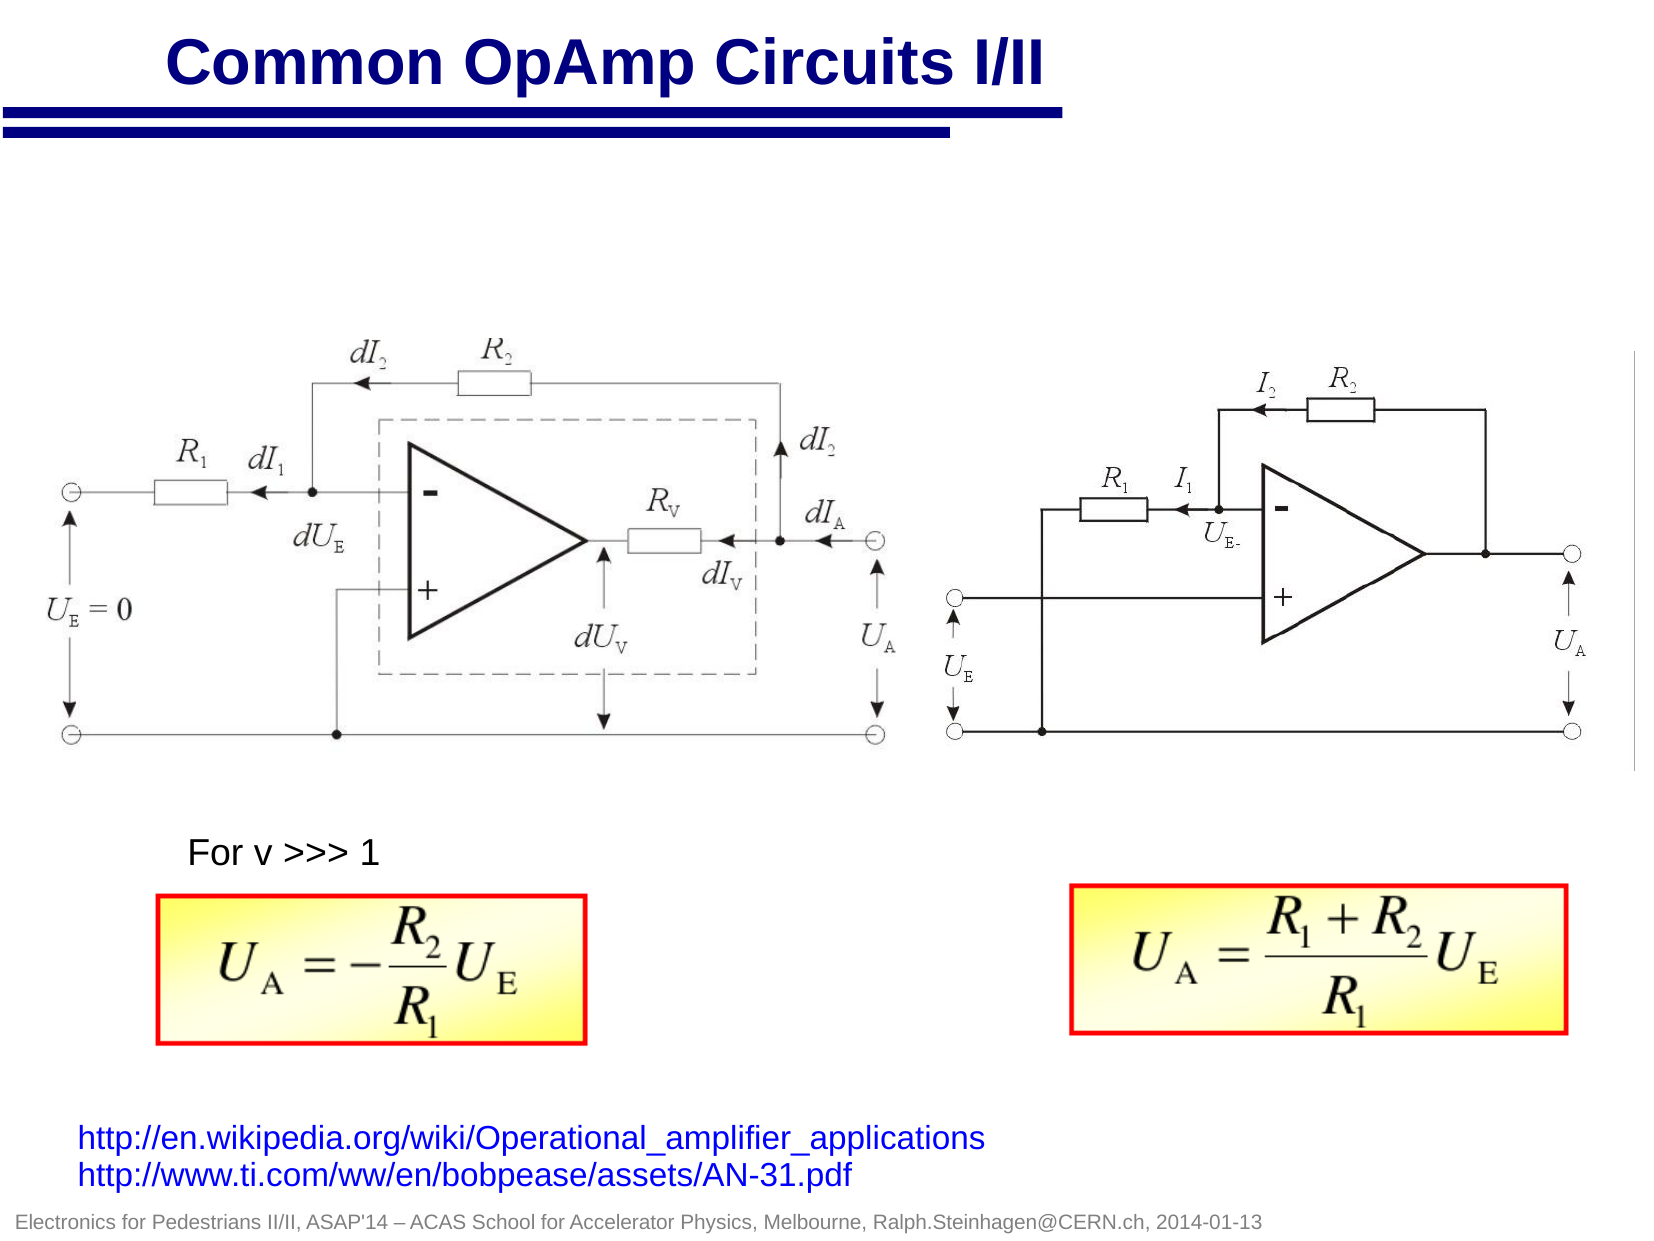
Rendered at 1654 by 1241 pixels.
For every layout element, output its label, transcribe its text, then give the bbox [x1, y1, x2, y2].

text_box For v >>> 1 [172, 823, 396, 881]
text_box http://en.wikipedia.org/wiki/Operational_amplifier_applications http://www.ti.com/ww/en/bobpease/assets/AN-31.pdf [62, 1112, 1352, 1202]
picture [40, 338, 926, 757]
picture [1057, 868, 1586, 1053]
picture [931, 351, 1635, 771]
picture [134, 872, 616, 1068]
title Common OpAmp Circuits I/II [165, 0, 1417, 124]
